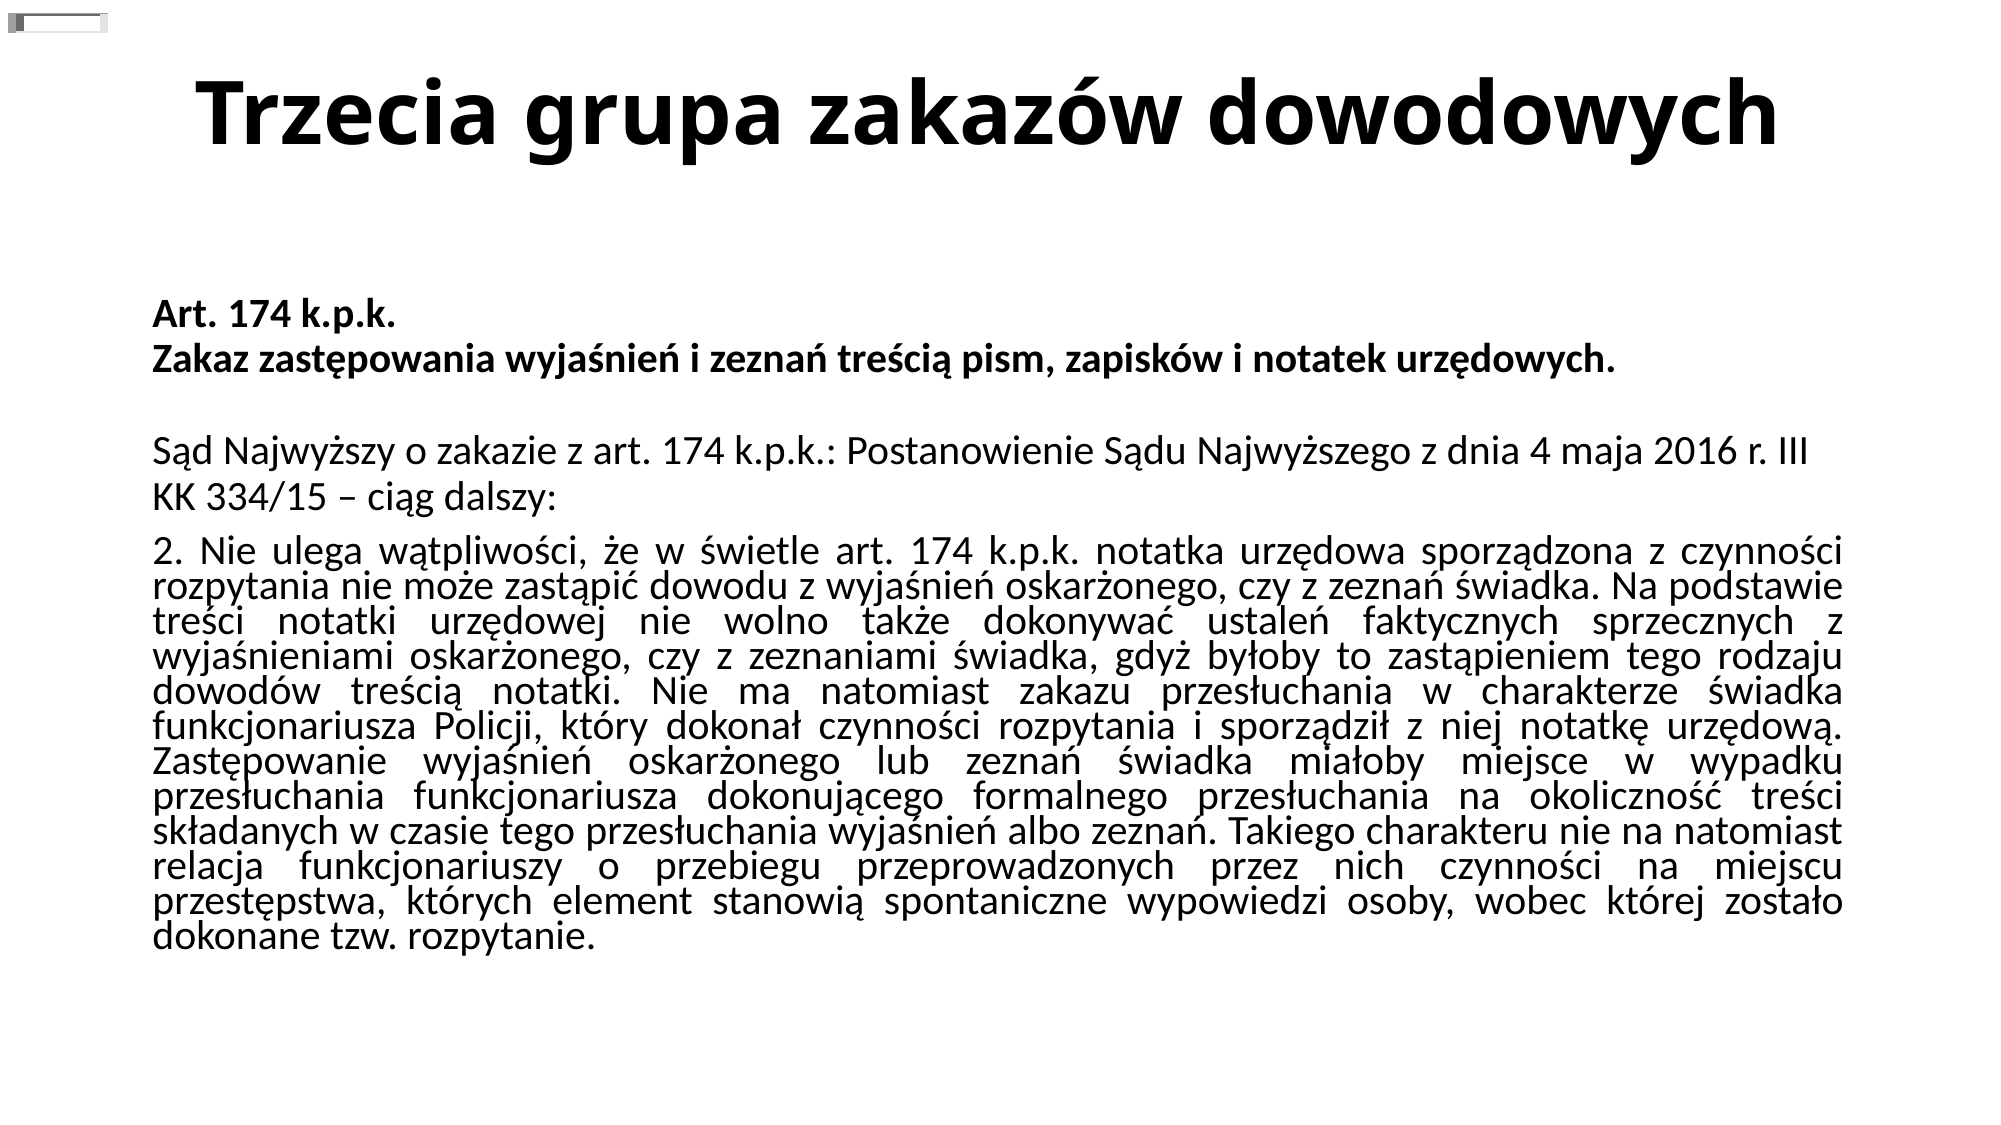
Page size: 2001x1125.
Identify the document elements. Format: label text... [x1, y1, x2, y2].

picture [0, 0, 226, 51]
list Art. 174 k.p.k. Zakaz zastępowania wyjaśnień i zeznań treścią pism, zapisków i notatek urzędowych. Sąd Najwyższy o zakazie z art. 174 k.p.k.: Postanowienie Sądu Najwyższego z dnia 4 maja 2016 r. III KK 334/15 – ciąg dalszy: 2. Nie ulega wątpliwości, że w świetle art. 174 k.p.k. notatka urzędowa sporządzona z czynności rozpytania nie może zastąpić dowodu z wyjaśnień oskarżonego, czy z zeznań świadka. Na podstawie treści notatki urzędowej nie wolno także dokonywać ustaleń faktycznych sprzecznych z wyjaśnieniami oskarżonego, czy z zeznaniami świadka, gdyż byłoby to zastąpieniem tego rodzaju dowodów treścią notatki. Nie ma natomiast zakazu przesłuchania w charakterze świadka funkcjonariusza Policji, który dokonał czynności rozpytania i sporządził z niej notatkę urzędową. Zastępowanie wyjaśnień oskarżonego lub zeznań świadka miałoby miejsce w wypadku przesłuchania funkcjonariusza dokonującego formalnego przesłuchania na okoliczność treści składanych w czasie tego przesłuchania wyjaśnień albo zeznań. Takiego charakteru nie na natomiast relacja funkcjonariuszy o przebiegu przeprowadzonych przez nich czynności na miejscu przestępstwa, których element stanowią spontaniczne wypowiedzi osoby, wobec której zostało dokonane tzw. rozpytanie. [137, 299, 1863, 1014]
title Trzecia grupa zakazów dowodowych [137, 59, 1863, 278]
